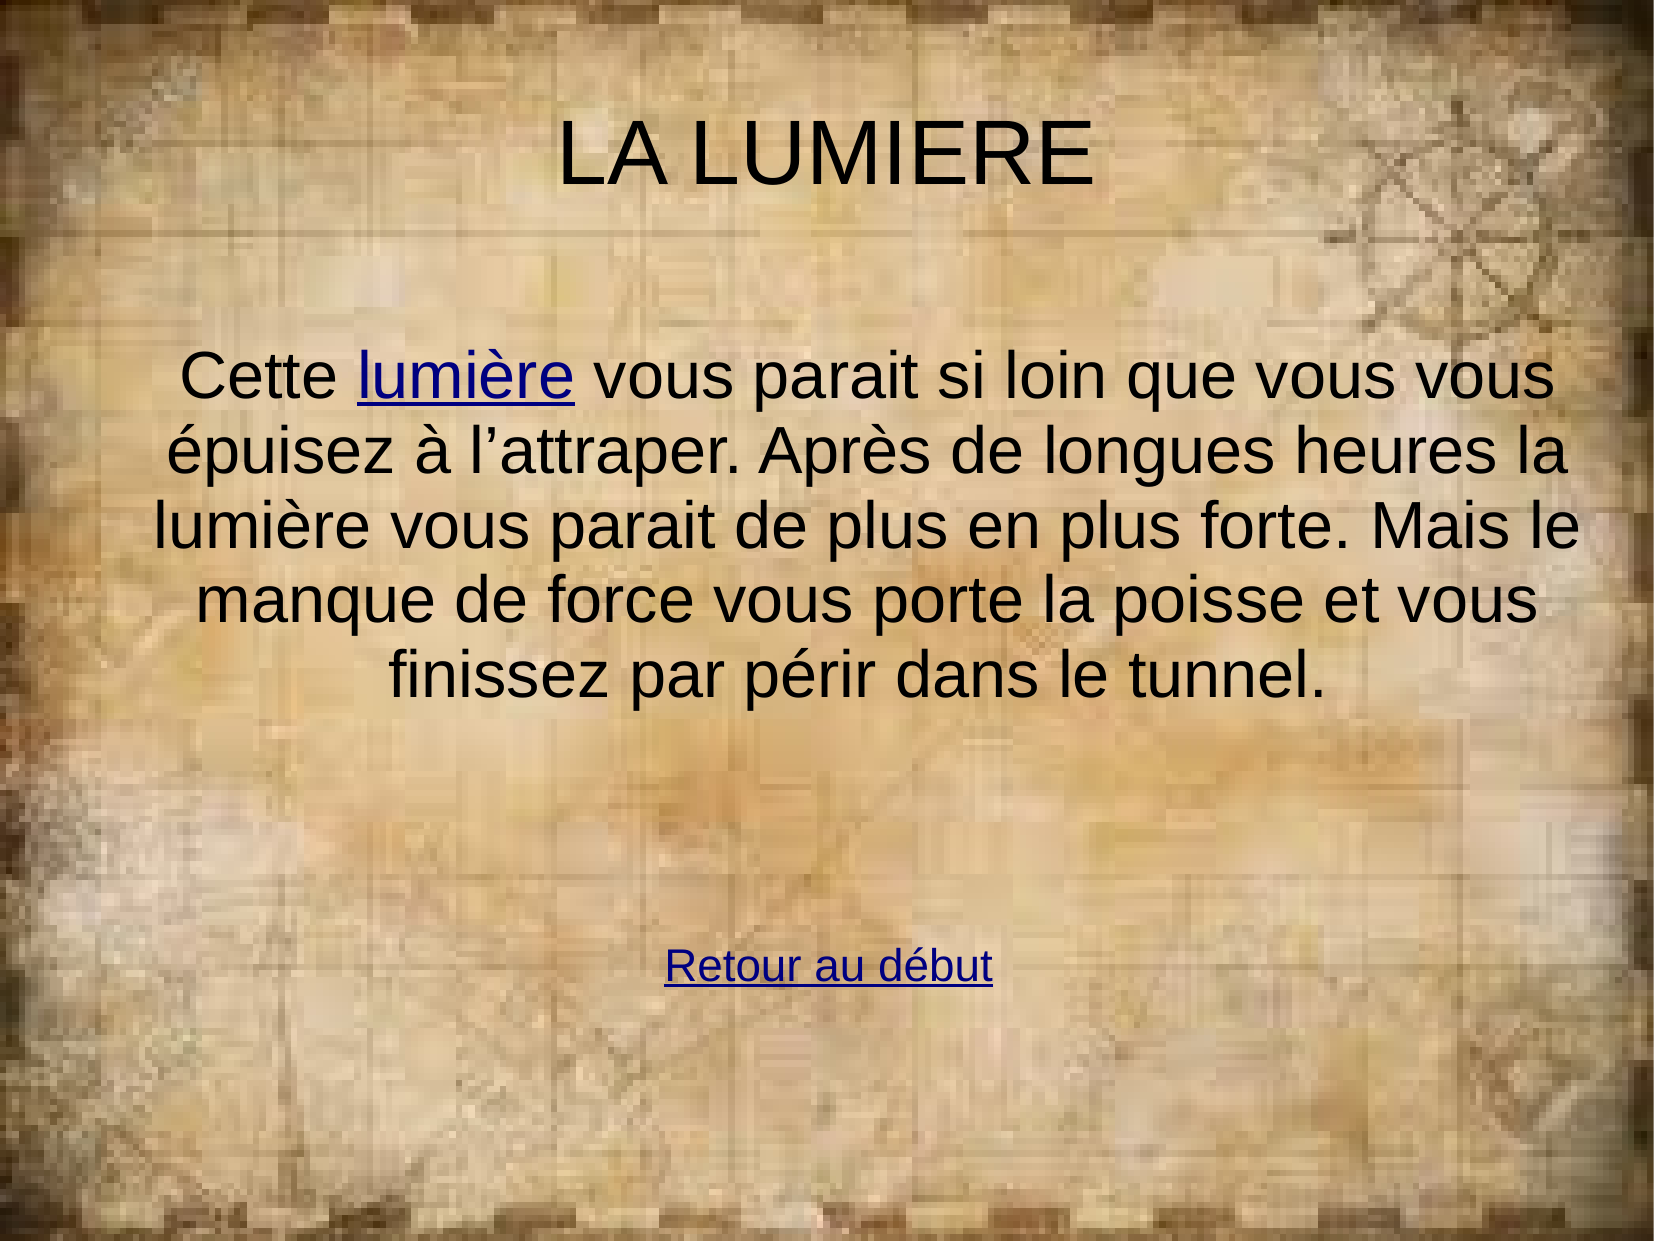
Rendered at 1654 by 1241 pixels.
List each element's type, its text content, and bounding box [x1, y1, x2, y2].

picture [0, 0, 1654, 1241]
title LA LUMIERE [82, 49, 1571, 257]
text_box Retour au début [649, 933, 1040, 999]
subtitle Cette lumière vous parait si loin que vous vous épuisez à l’attraper. Après de longues heures la lumière vous parait de plus en plus forte. Mais le manque de force vous porte la poisse et vous finissez par périr dans le tunnel. [106, 165, 1595, 885]
